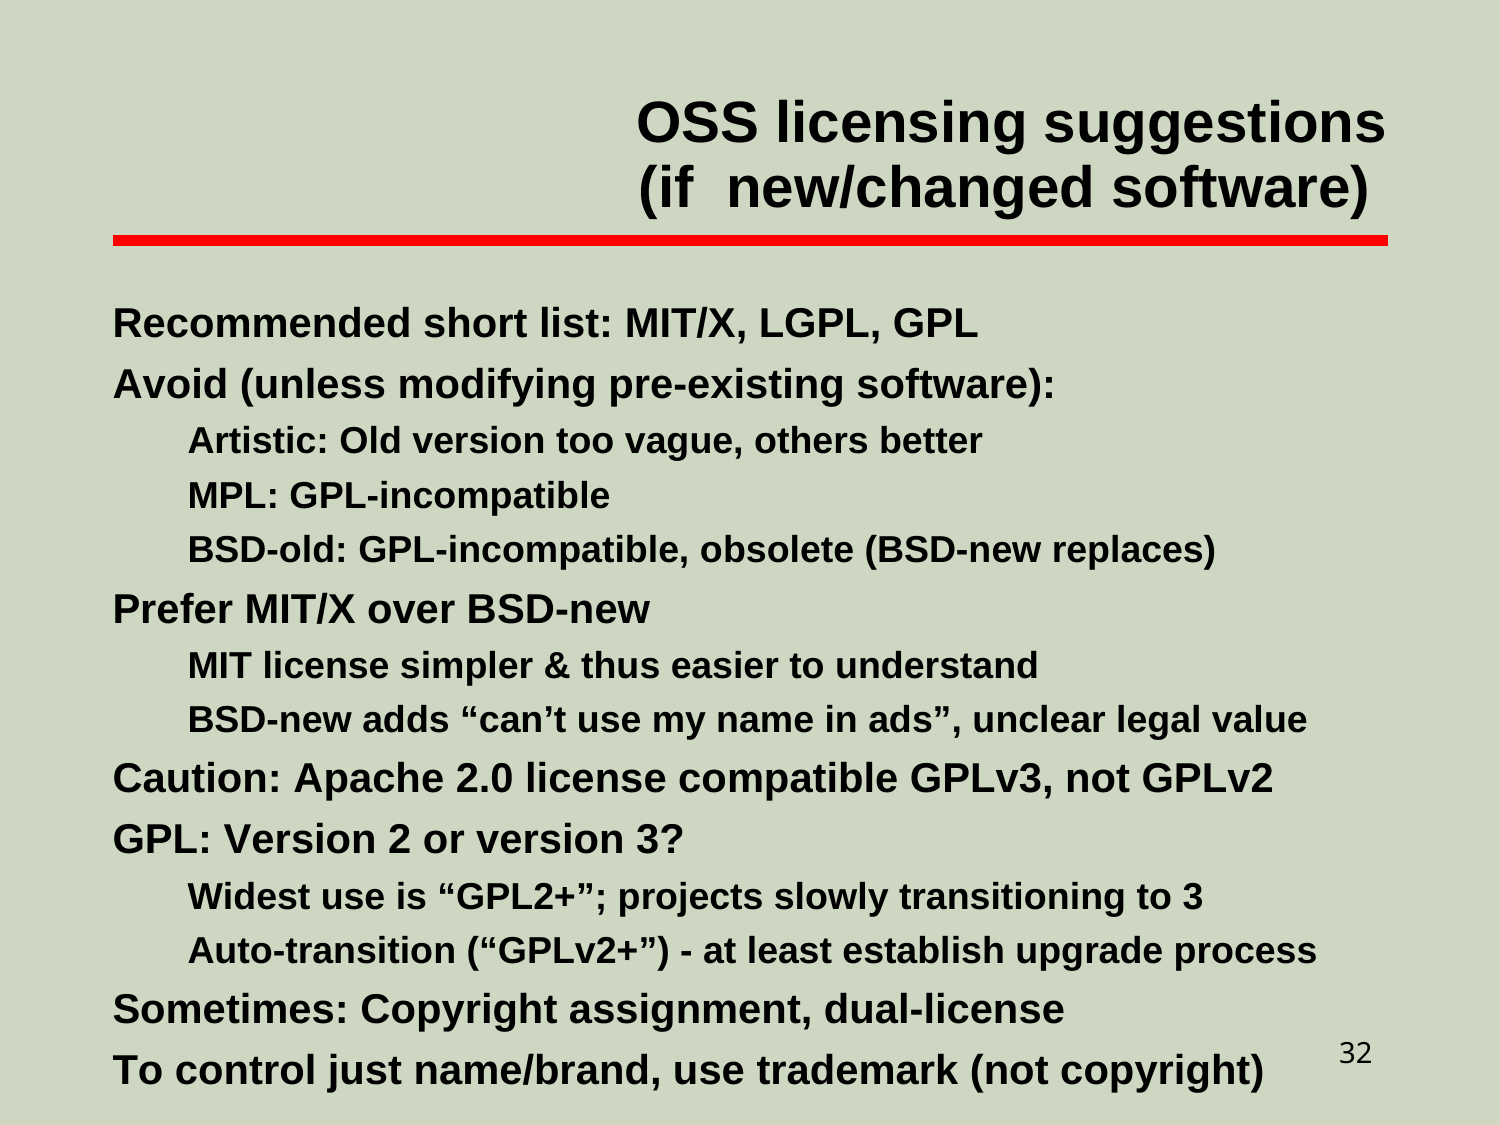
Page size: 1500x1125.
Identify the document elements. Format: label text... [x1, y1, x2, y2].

title OSS licensing suggestions (if new/changed software) [337, 89, 1388, 220]
list Recommended short list: MIT/X, LGPL, GPL Avoid (unless modifying pre-existing software): Artistic: Old version too vague, others better MPL: GPL-incompatible BSD-old: GPL-incompatible, obsolete (BSD-new replaces) Prefer MIT/X over BSD-new MIT license simpler & thus easier to understand BSD-new adds “can’t use my name in ads”, unclear legal value Caution: Apache 2.0 license compatible GPLv3, not GPLv2 GPL: Version 2 or version 3? Widest use is “GPL2+”; projects slowly transitioning to 3 Auto-transition (“GPLv2+”) - at least establish upgrade process Sometimes: Copyright assignment, dual-license To control just name/brand, use trademark (not copyright) [112, 299, 1388, 1094]
